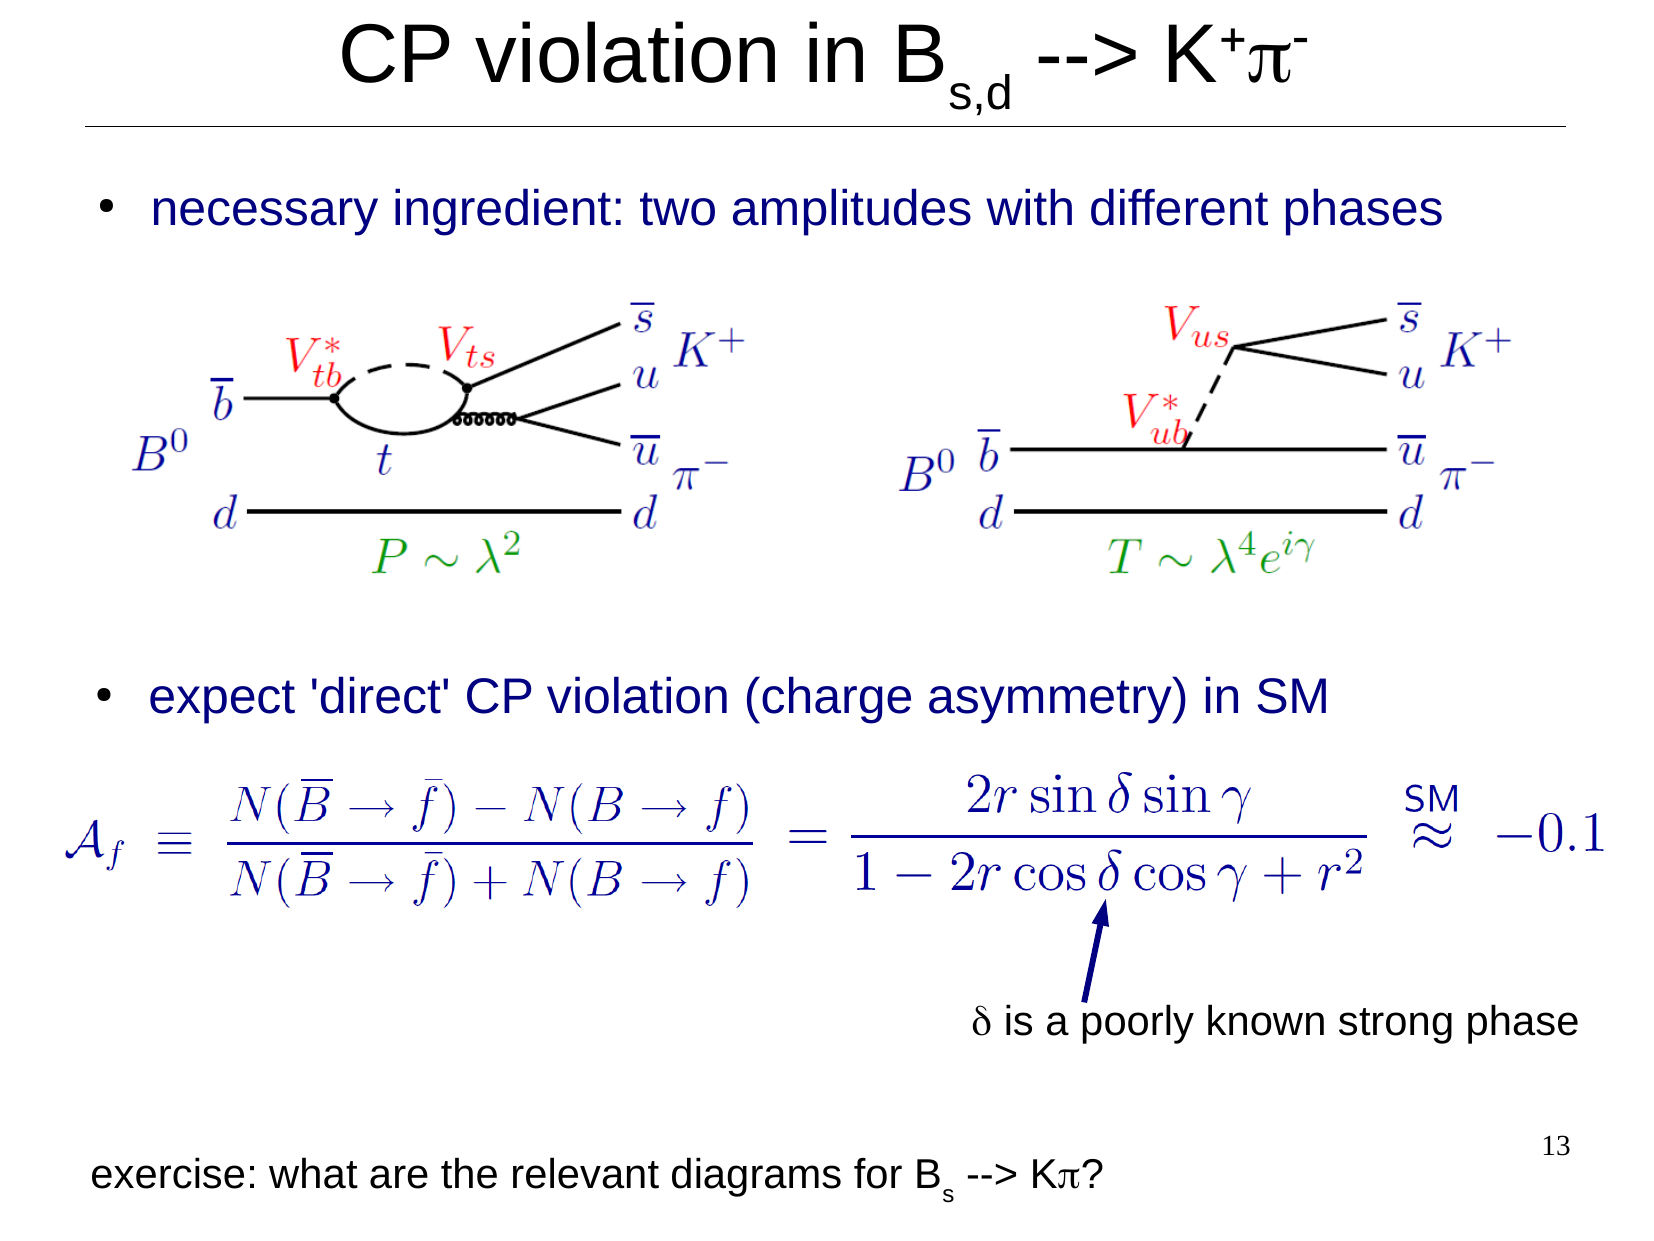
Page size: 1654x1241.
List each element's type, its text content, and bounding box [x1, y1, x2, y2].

picture [115, 273, 1533, 596]
list expect 'direct' CP violation (charge asymmetry) in SM [77, 667, 1566, 772]
picture [58, 771, 768, 912]
picture [783, 771, 1611, 904]
list necessary ingredient: two amplitudes with different phases [79, 179, 1568, 284]
text_box d is a poorly known strong phase [956, 990, 1595, 1060]
title CP violation in Bs,d --> K+p- [79, 2, 1568, 125]
text_box exercise: what are the relevant diagrams for Bs --> Kp? [75, 1143, 1119, 1220]
